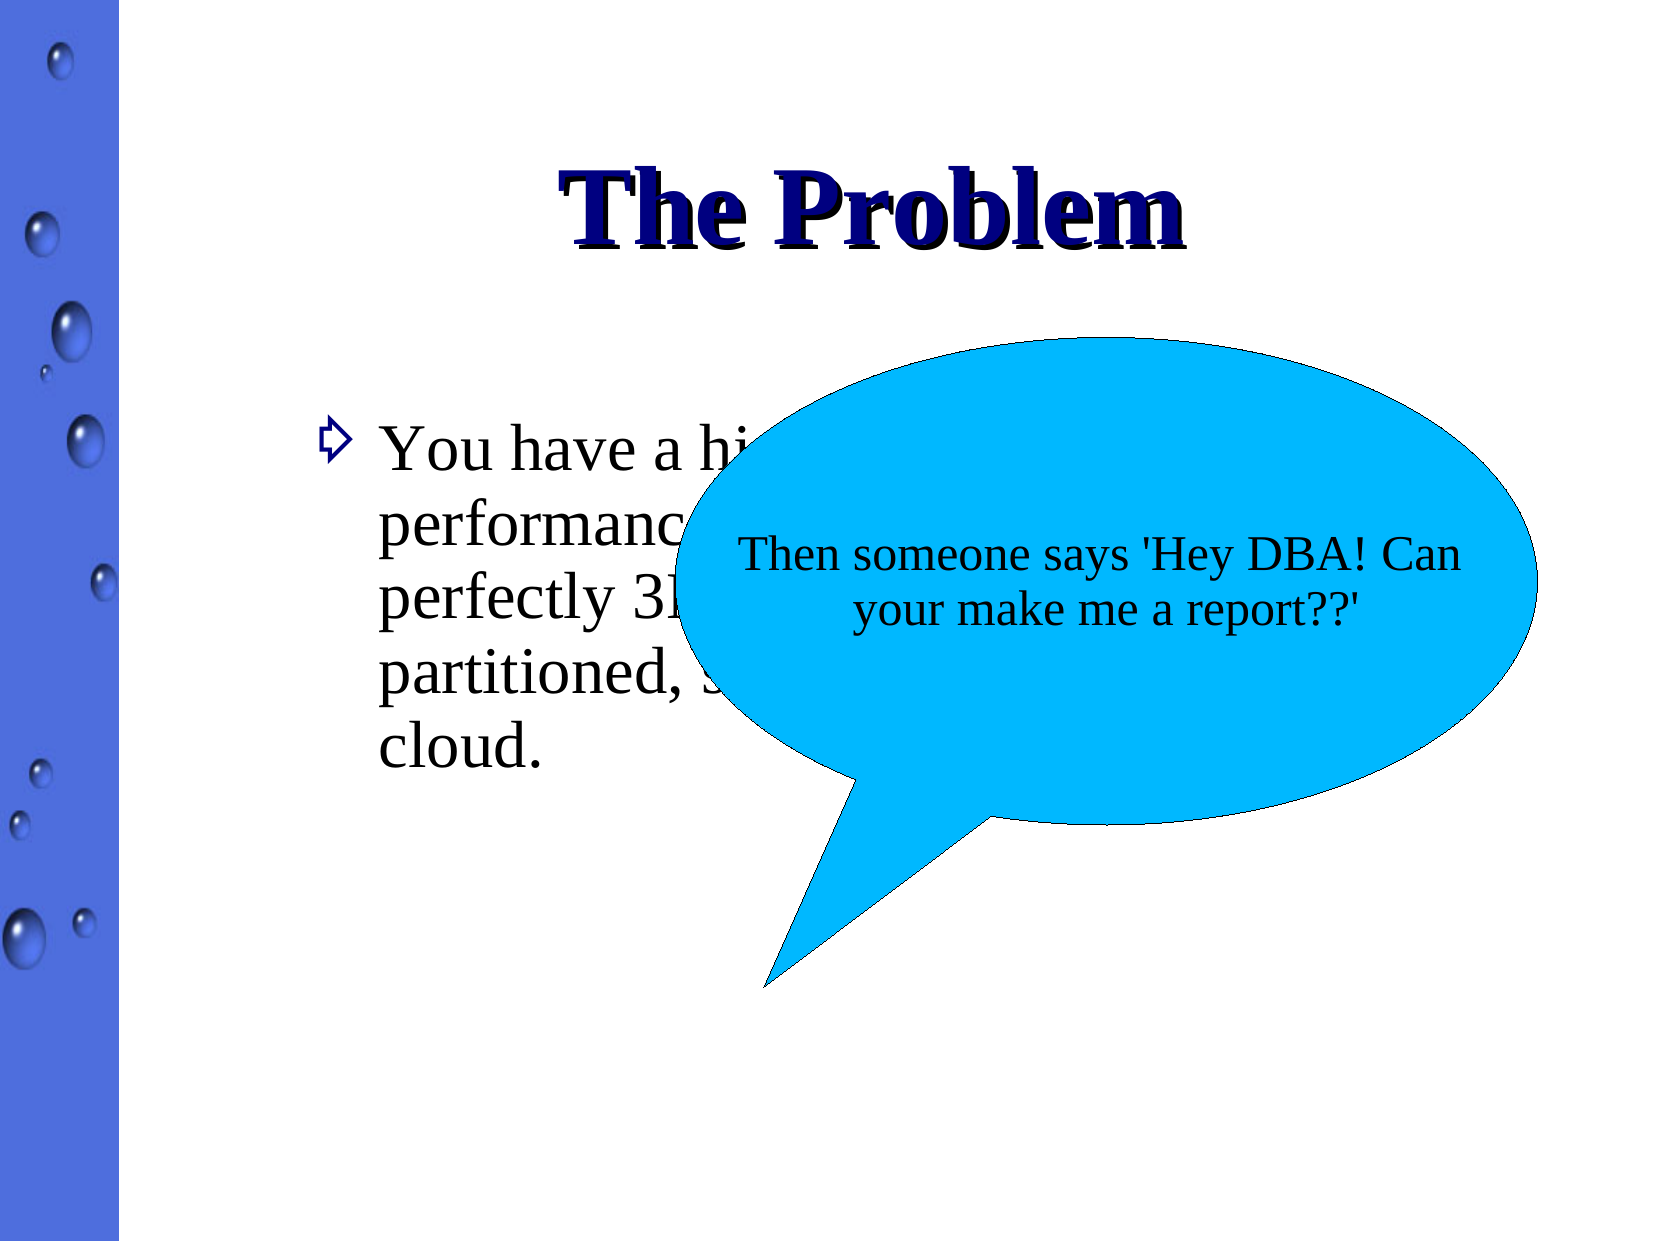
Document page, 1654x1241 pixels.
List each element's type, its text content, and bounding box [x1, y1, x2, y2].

text_box Then someone says 'Hey DBA! Can your make me a report??' [675, 337, 1538, 988]
list You have a highly available, high performance MySQL instances that are all perfectly 3NF-ed, sharded, replicated, partitioned, scaled, hadooped, and/or in a cloud. [296, 411, 1558, 1193]
title The Problem [209, 102, 1534, 311]
picture [0, 0, 119, 1241]
